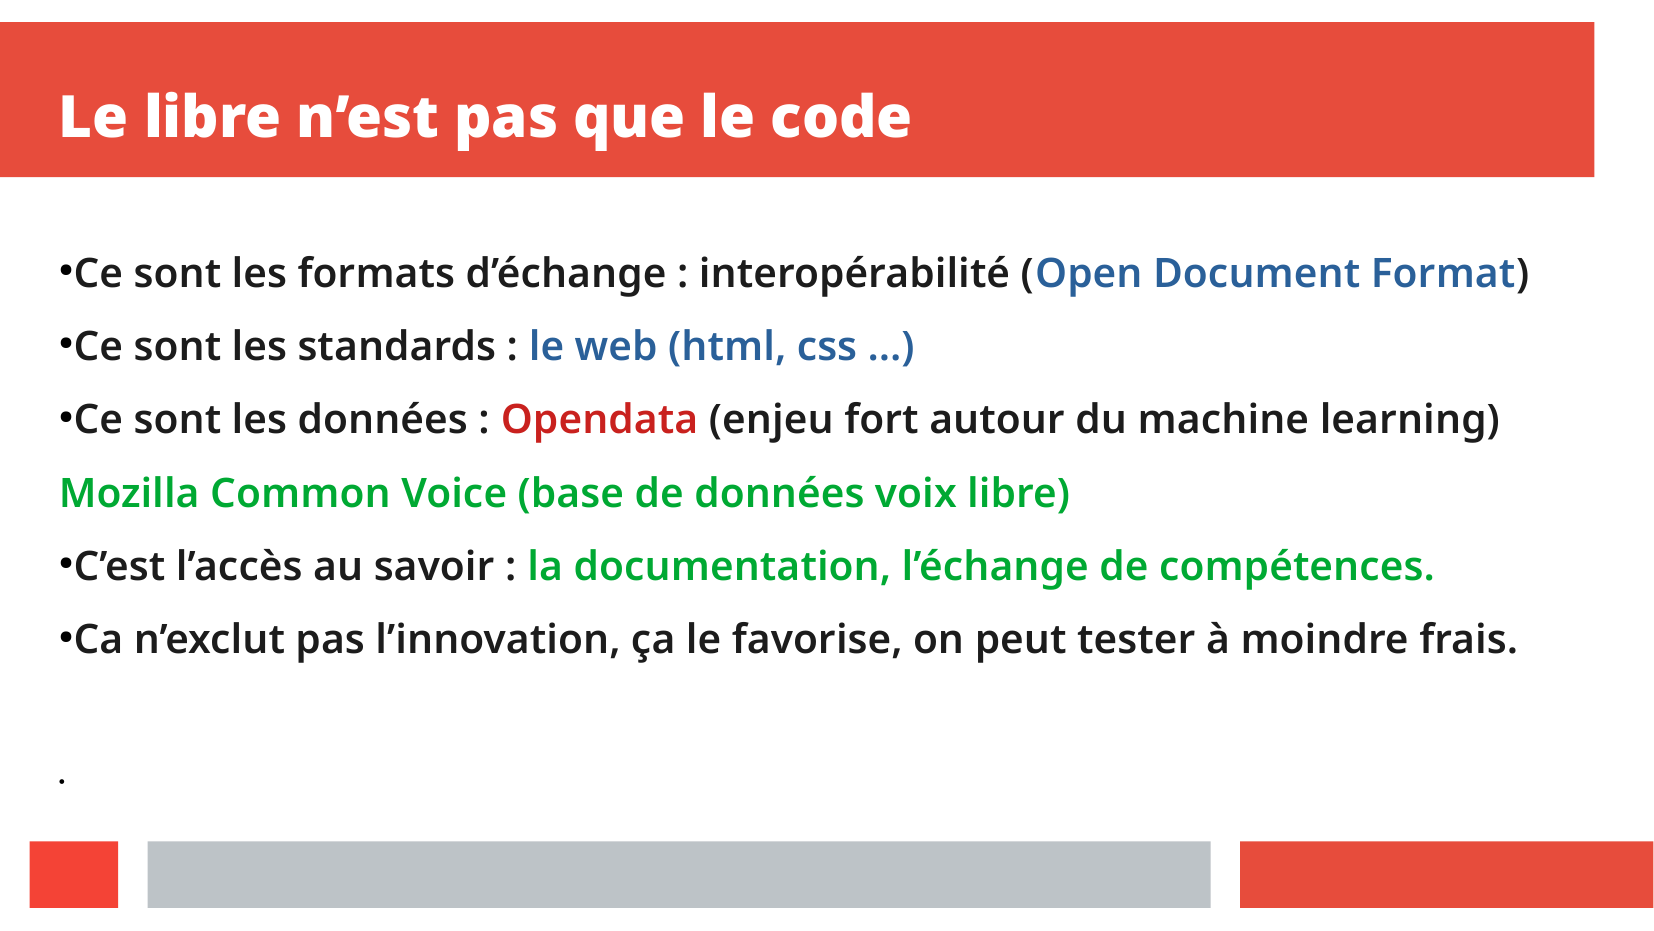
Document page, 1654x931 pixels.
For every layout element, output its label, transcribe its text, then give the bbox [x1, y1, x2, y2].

title Le libre n’est pas que le code [59, 44, 1595, 156]
list Ce sont les formats d’échange : interopérabilité (Open Document Format) Ce sont les standards : le web (html, css ...) Ce sont les données : Opendata (enjeu fort autour du machine learning) Mozilla Common Voice (base de données voix libre) C’est l’accès au savoir : la documentation, l’échange de compétences. Ca n’exclut pas l’innovation, ça le favorise, on peut tester à moindre frais. [59, 243, 1565, 820]
